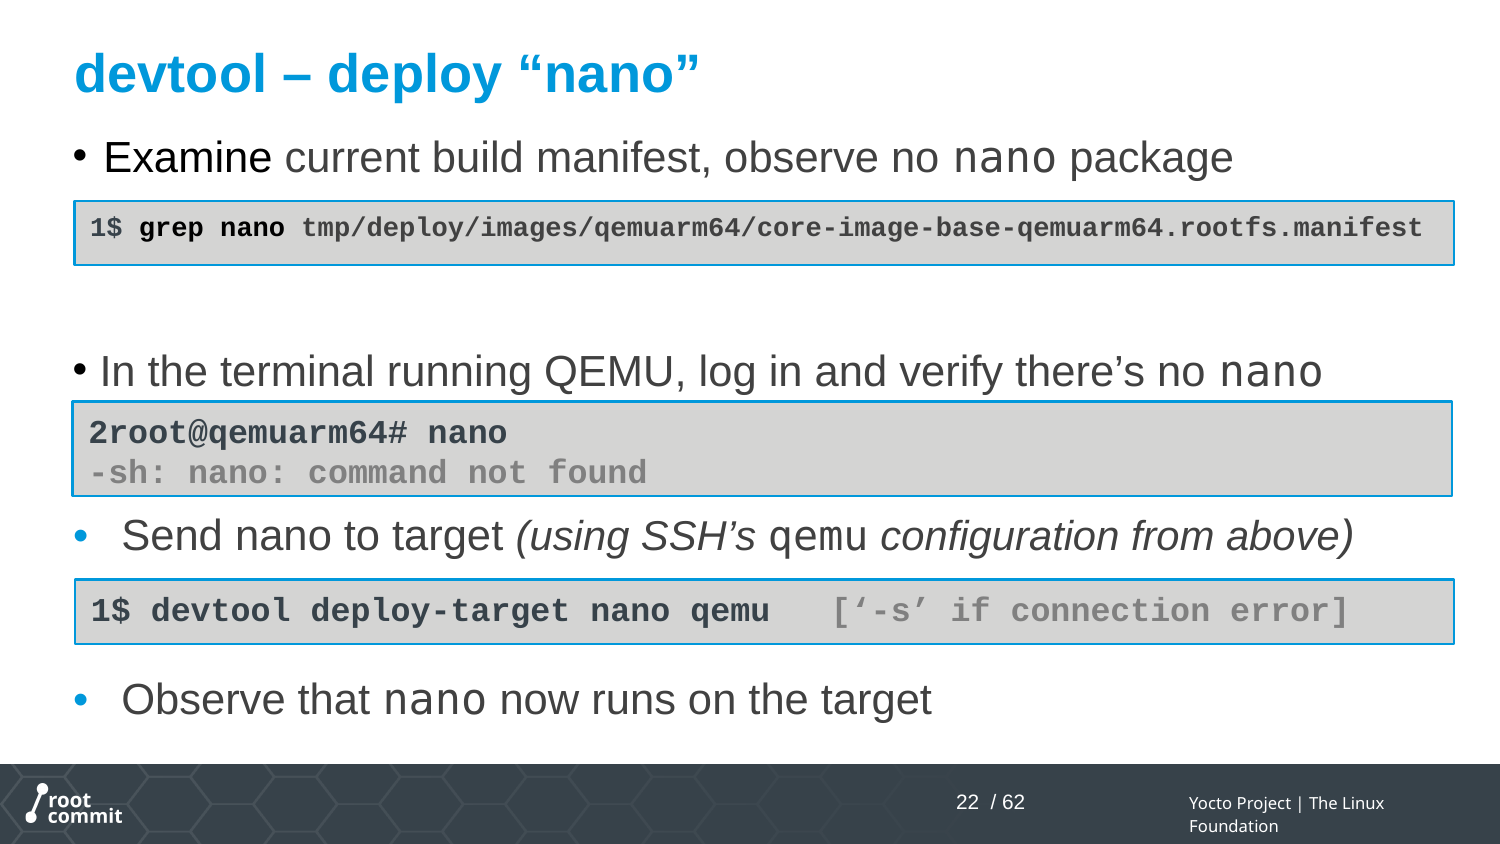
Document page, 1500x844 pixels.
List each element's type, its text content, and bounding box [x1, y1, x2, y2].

text_box Examine current build manifest, observe no nano package In the terminal running QEMU, log in and verify there’s no nano Send nano to target (using SSH’s qemu configuration from above) Observe that nano now runs on the target [72, 496, 1422, 738]
text_box 1$ grep nano tmp/deploy/images/qemuarm64/core-image-base-qemuarm64.rootfs.manifest [74, 200, 1454, 265]
text_box 2root@qemuarm64# nano -sh: nano: command not found [72, 401, 1452, 496]
text_box 1$ devtool deploy-target nano qemu [‘-s’ if connection error] [75, 579, 1455, 644]
text_box Examine current build manifest, observe no nano package In the terminal running QEMU, log in and verify there’s no nano Send nano to target (using SSH’s qemu configuration from above) Observe that nano now runs on the target [72, 132, 1422, 401]
text_box devtool – deploy “nano” [74, 50, 1424, 159]
picture [0, 0, 1500, 844]
